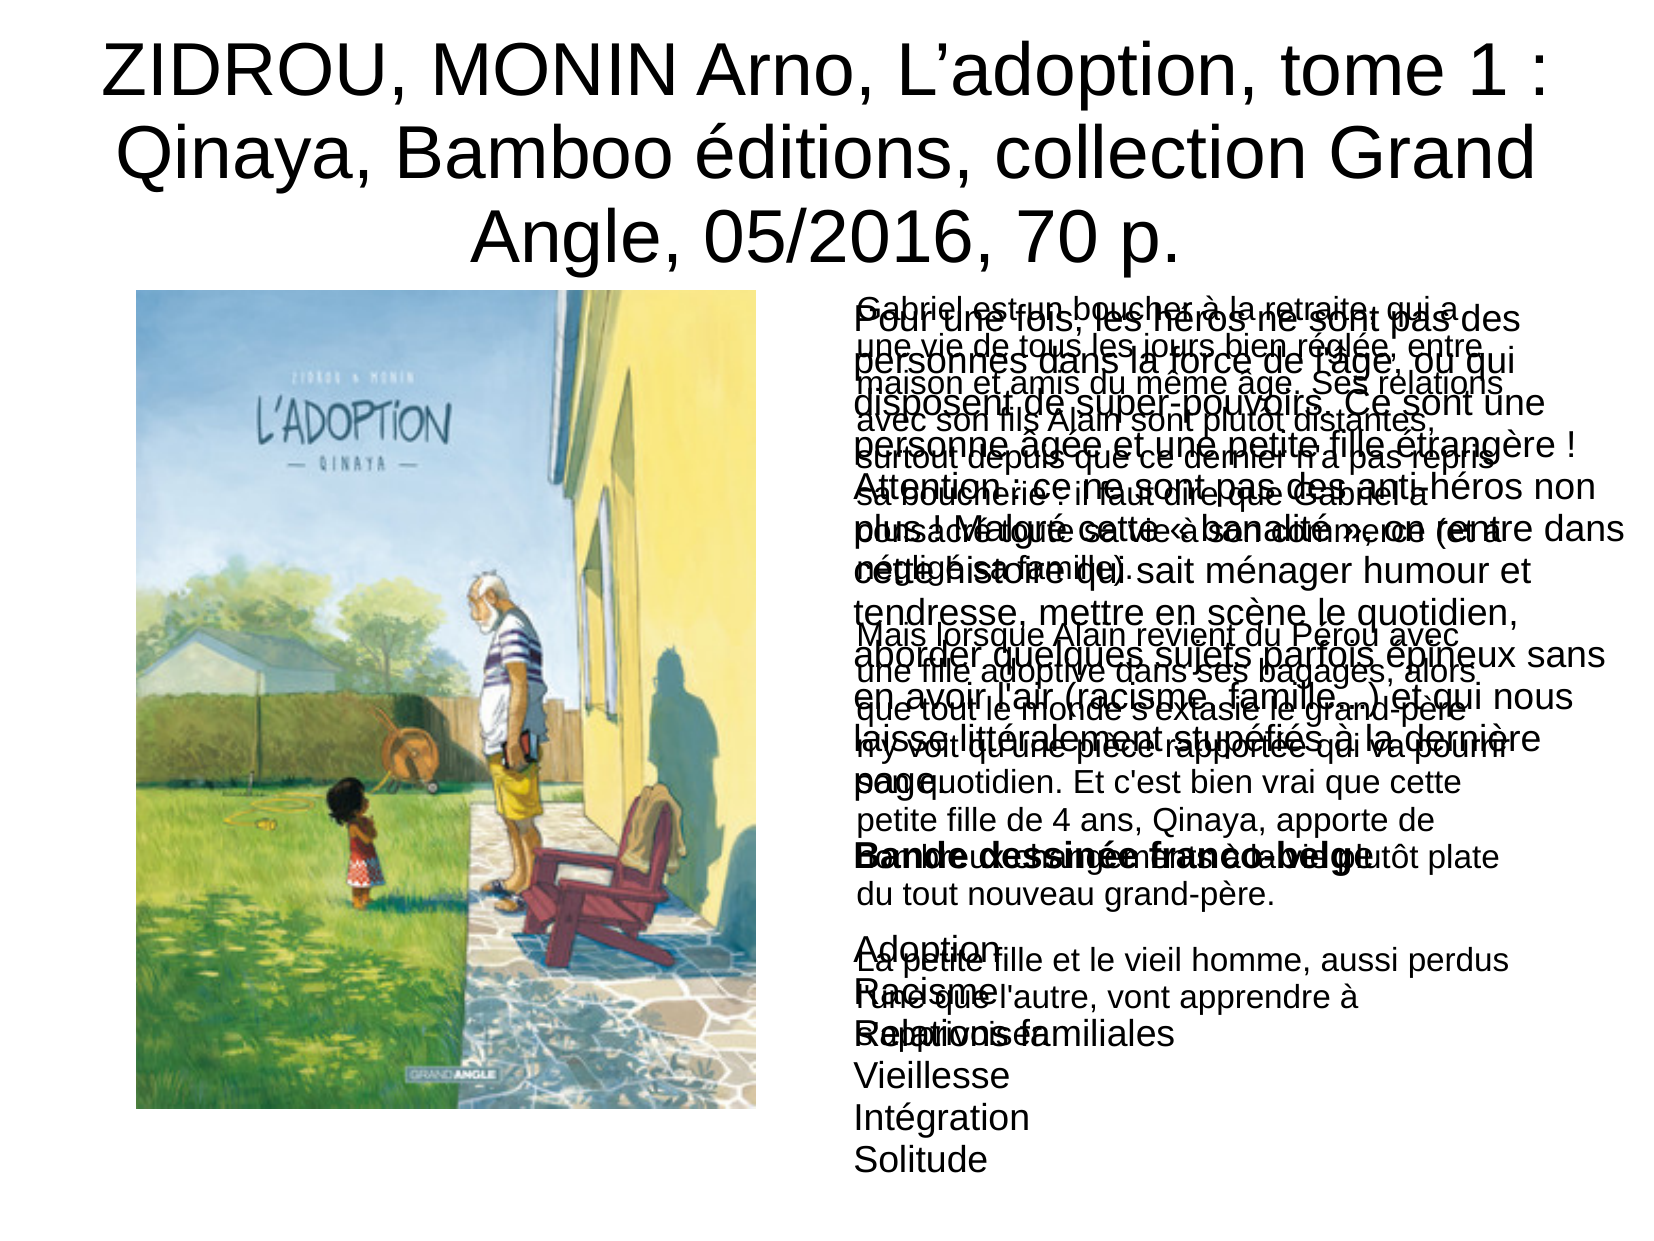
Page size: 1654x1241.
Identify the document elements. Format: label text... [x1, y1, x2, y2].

text_box Bande dessinée franco-belge [838, 827, 1642, 886]
text_box Adoption Racisme Relations familiales Vieillesse Intégration Solitude [838, 921, 1642, 1189]
text_box Pour une fois, les héros ne sont pas des personnes dans la force de l'âge, ou qui disposent de super-pouvoirs. Ce sont une personne âgée et une petite fille étrangère ! Attention : ce ne sont pas des anti-héros non plus ! Malgré cette « banalité », on rentre dans cette histoire qui sait ménager humour et tendresse, mettre en scène le quotidien, aborder quelques sujets parfois épineux sans en avoir l'air (racisme, famille...) et qui nous laisse littéralement stupéfiés à la dernière page. [838, 290, 1642, 810]
picture [136, 290, 756, 1109]
list Gabriel est un boucher à la retraite, qui a une vie de tous les jours bien réglée, entre maison et amis du même âge. Ses relations avec son fils Alain sont plutôt distantes, surtout depuis que ce dernier n'a pas repris sa boucherie : il faut dire que Gabriel a consacré toute sa vie à son commerce (et a négligé sa famille). Mais lorsque Alain revient du Pérou avec une fille adoptive dans ses bagages, alors que tout le monde s'extasie le grand-père n'y voit qu'une pièce rapportée qui va pourrir son quotidien. Et c'est bien vrai que cette petite fille de 4 ans, Qinaya, apporte de nombreux changements à la vie plutôt plate du tout nouveau grand-père. La petite fille et le vieil homme, aussi perdus l'une que l'autre, vont apprendre à s'apprivoiser. [785, 290, 1512, 1109]
title ZIDROU, MONIN Arno, L’adoption, tome 1 : Qinaya, Bamboo éditions, collection Grand Angle, 05/2016, 70 p. [82, 26, 1571, 279]
